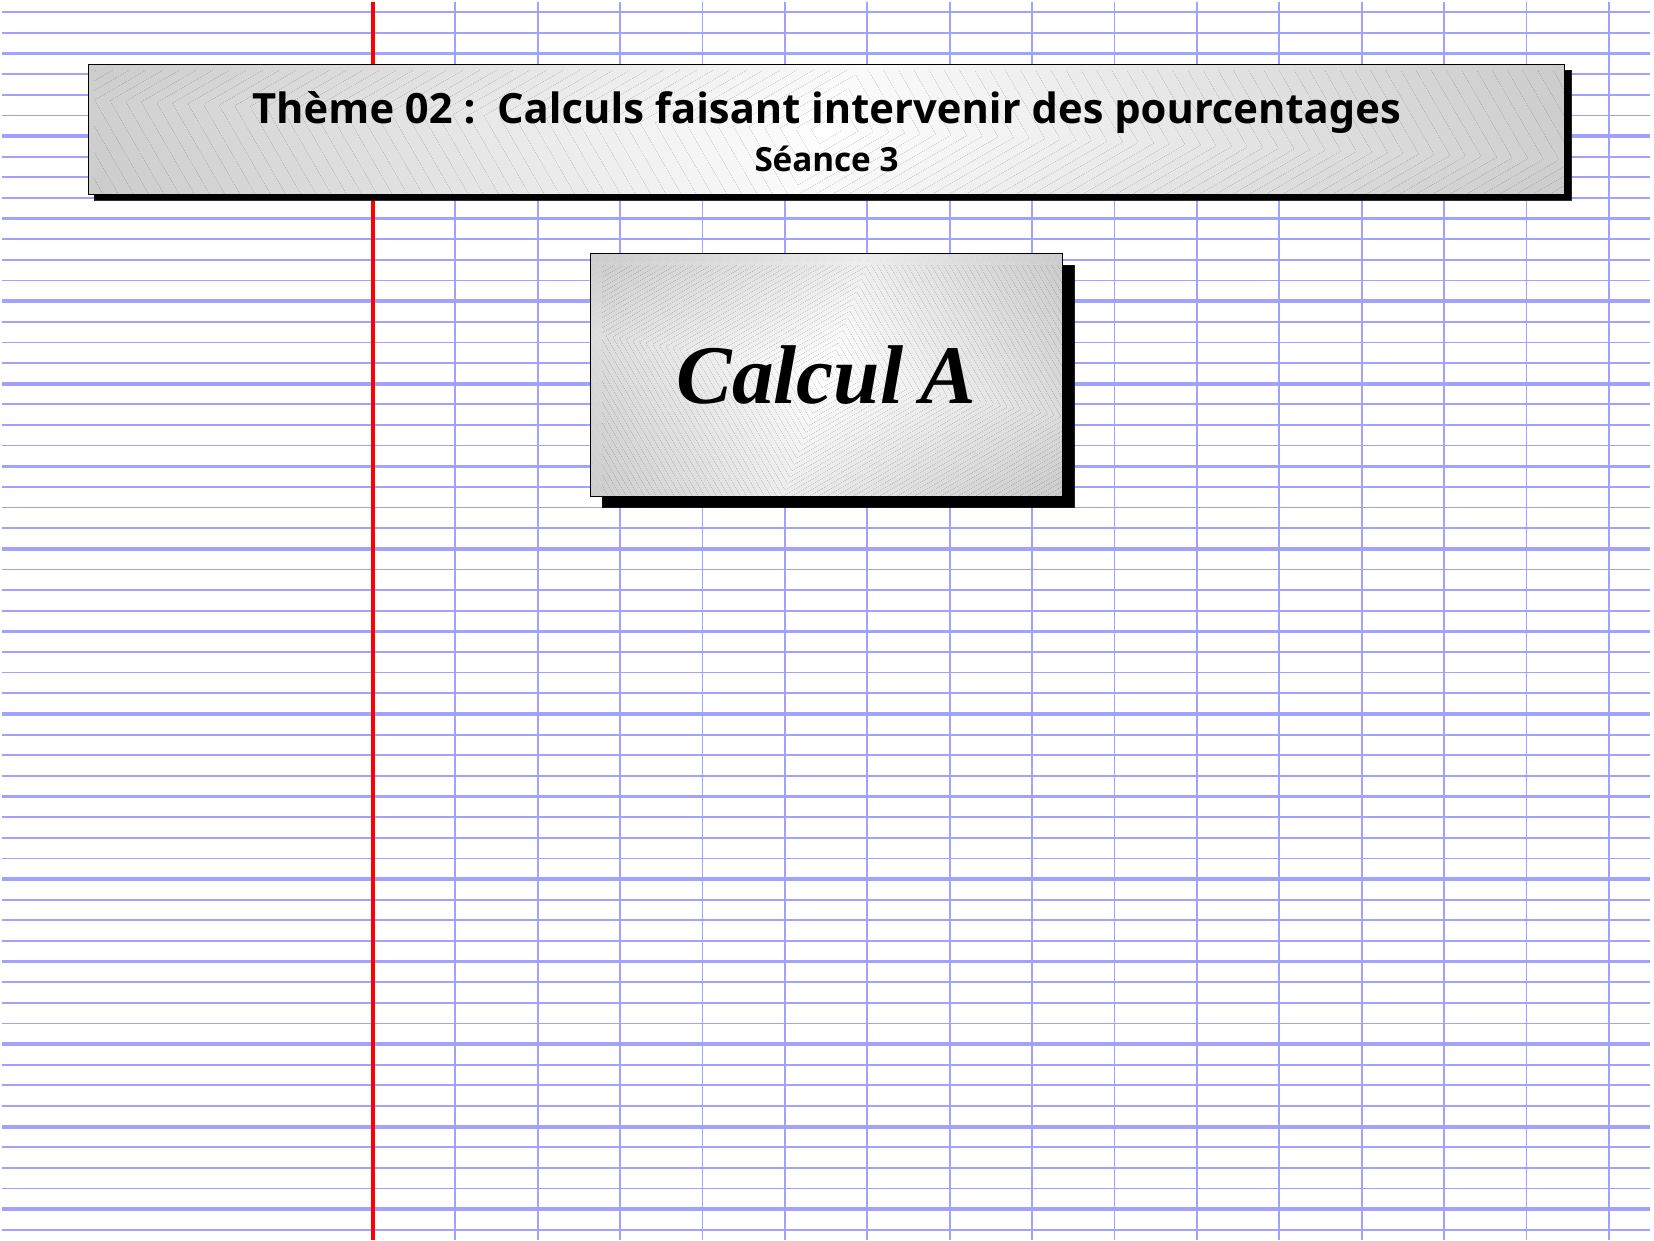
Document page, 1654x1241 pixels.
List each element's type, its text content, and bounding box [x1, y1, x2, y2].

picture [0, 0, 1654, 1241]
text_box Calcul A [590, 253, 1063, 497]
text_box Thème 02 : Calculs faisant intervenir des pourcentages Séance 3 [88, 64, 1565, 195]
